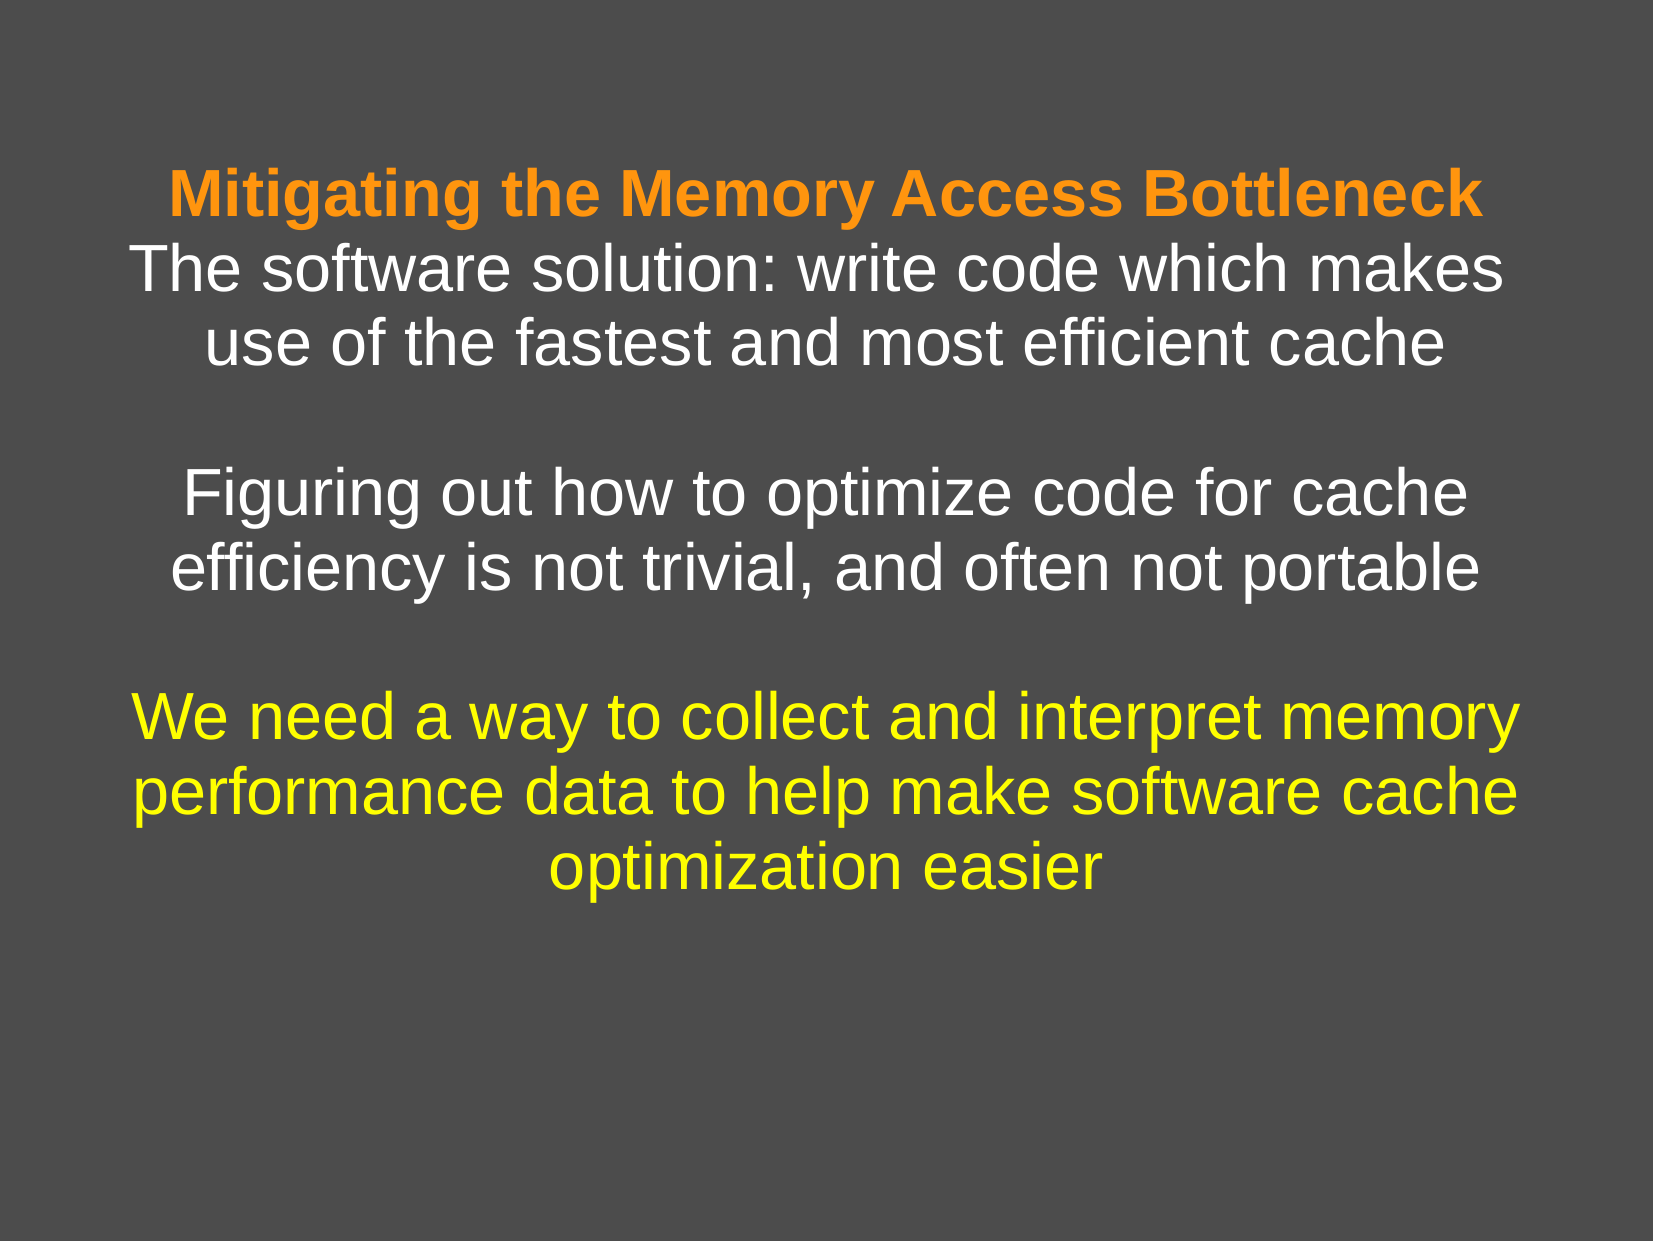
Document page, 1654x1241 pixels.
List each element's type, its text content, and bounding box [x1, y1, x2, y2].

subtitle Mitigating the Memory Access Bottleneck The software solution: write code which makes use of the fastest and most efficient cache Figuring out how to optimize code for cache efficiency is not trivial, and often not portable We need a way to collect and interpret memory performance data to help make software cache optimization easier [82, 49, 1571, 1010]
